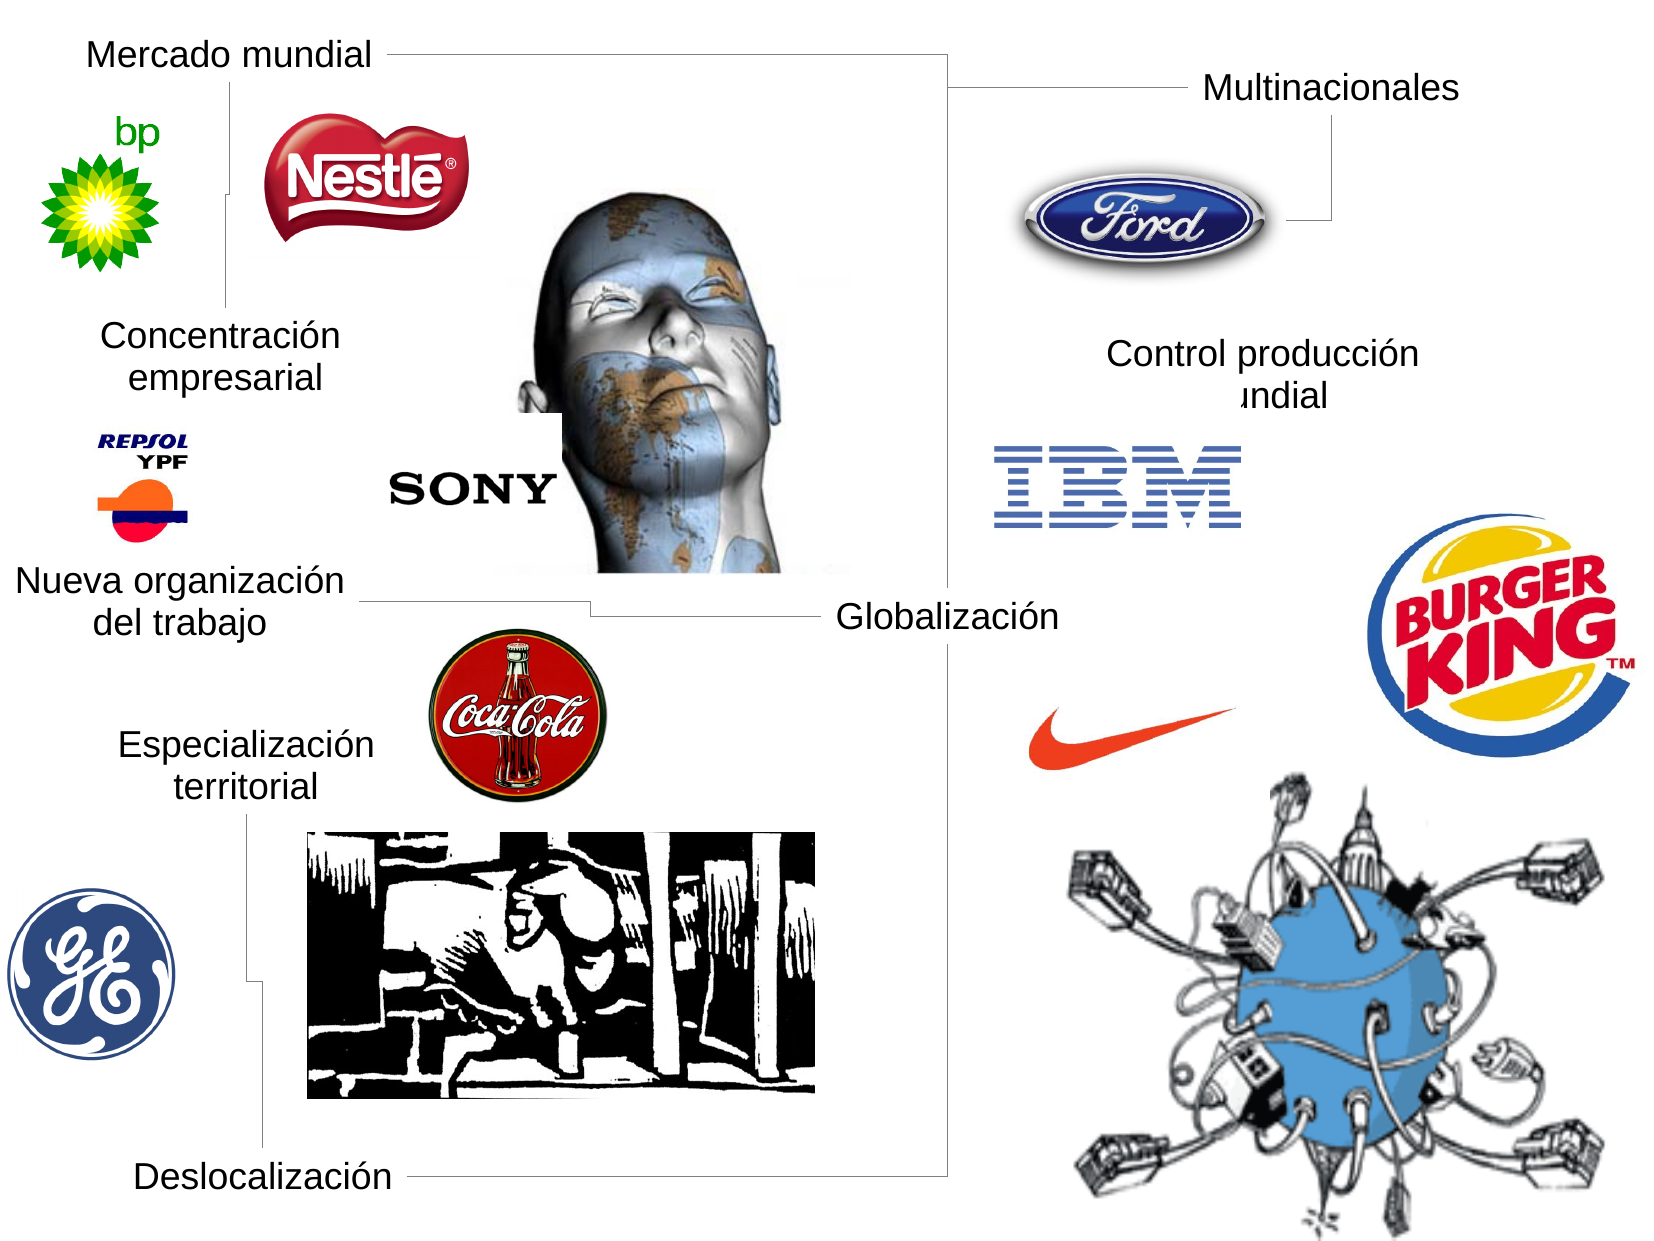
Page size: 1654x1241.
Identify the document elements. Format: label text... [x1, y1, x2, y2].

text_box Multinacionales [1187, 59, 1475, 116]
picture [994, 383, 1241, 591]
picture [11, 94, 189, 302]
picture [994, 501, 1654, 1241]
text_box Especialización territorial [102, 716, 390, 815]
text_box Concentración empresarial [84, 307, 367, 406]
text_box Mercado mundial [70, 25, 388, 83]
picture [4, 885, 178, 1063]
text_box Control producción mundial [1091, 324, 1435, 424]
text_box Deslocalización [118, 1147, 408, 1205]
text_box Globalización [820, 587, 1075, 645]
picture [48, 413, 237, 562]
picture [248, 95, 851, 575]
text_box Nueva organización del trabajo [0, 551, 360, 651]
picture [307, 832, 815, 1099]
picture [426, 626, 609, 805]
picture [1003, 118, 1286, 325]
